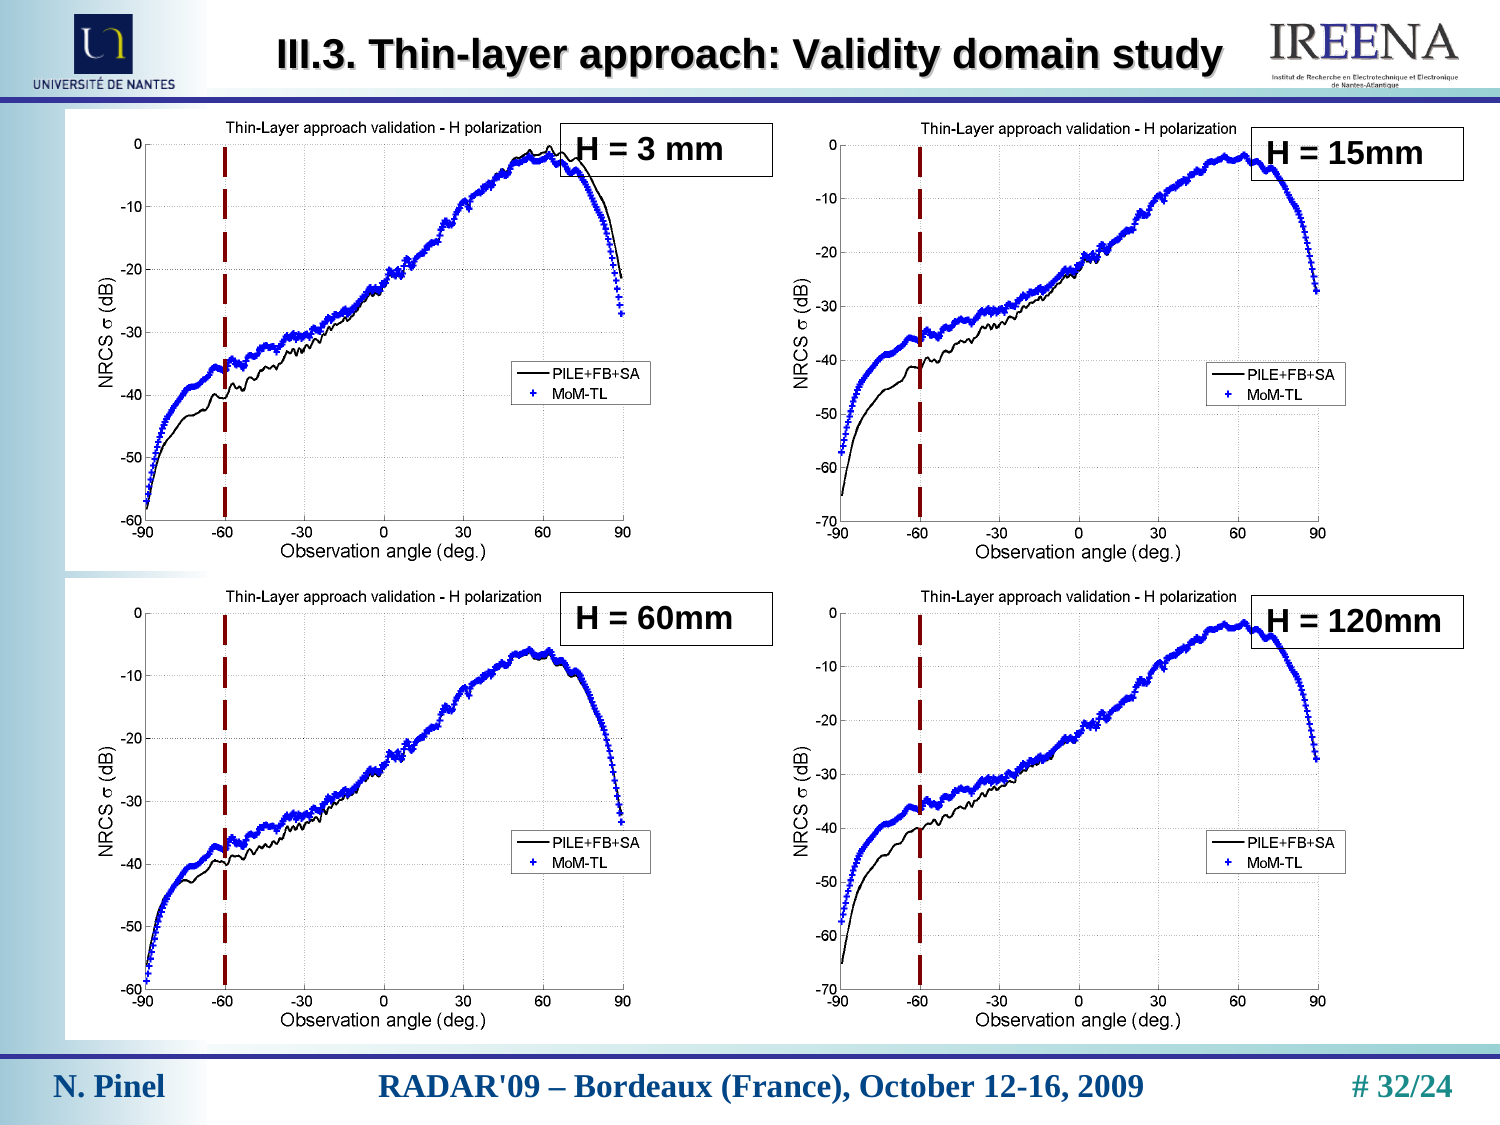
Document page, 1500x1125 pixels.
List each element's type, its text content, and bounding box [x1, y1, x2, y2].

picture [65, 578, 681, 1040]
text_box H = 60mm [560, 592, 773, 646]
picture [65, 109, 681, 571]
picture [760, 578, 1376, 1040]
picture [760, 110, 1376, 572]
picture [29, 14, 178, 95]
text_box H = 15mm [1251, 127, 1464, 181]
text_box H = 120mm [1251, 595, 1464, 649]
title III.3. Thin-layer approach: Validity domain study [75, 23, 1426, 103]
picture [1426, 23, 1459, 89]
text_box H = 3 mm [560, 123, 773, 177]
